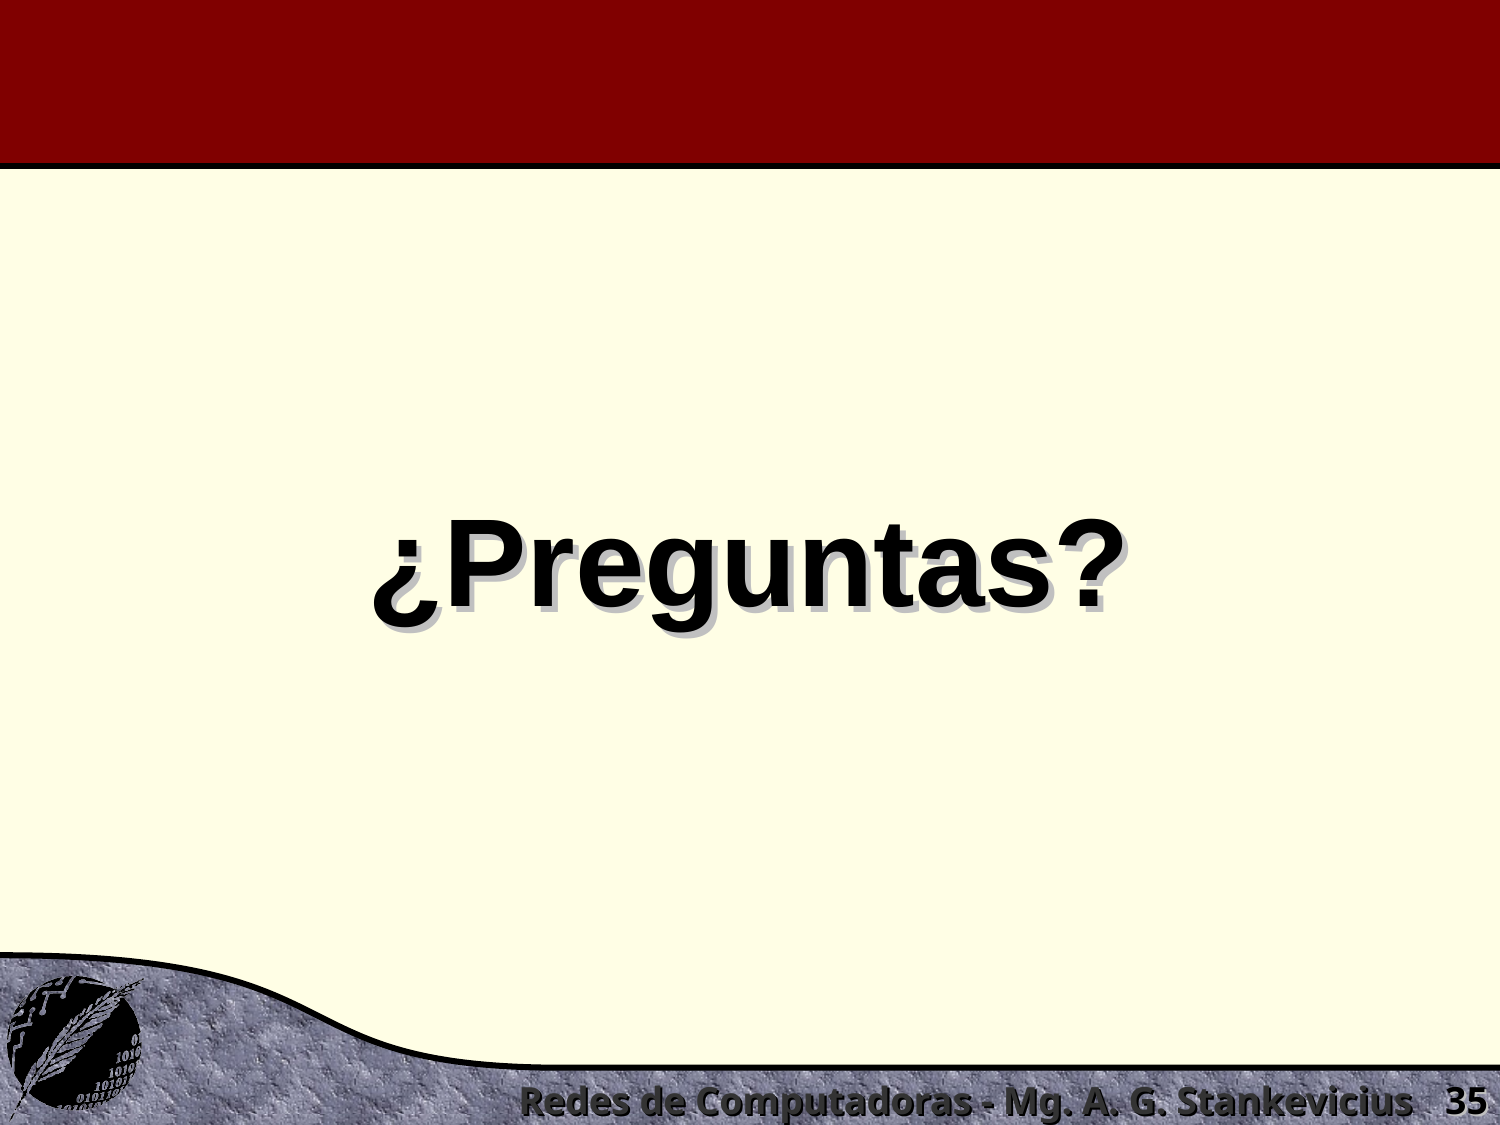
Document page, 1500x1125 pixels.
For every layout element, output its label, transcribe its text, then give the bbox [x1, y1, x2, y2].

picture [790, 1100, 795, 1110]
picture [1047, 1100, 1054, 1110]
picture [0, 959, 1500, 1125]
subtitle ¿Preguntas? [11, 199, 1486, 928]
